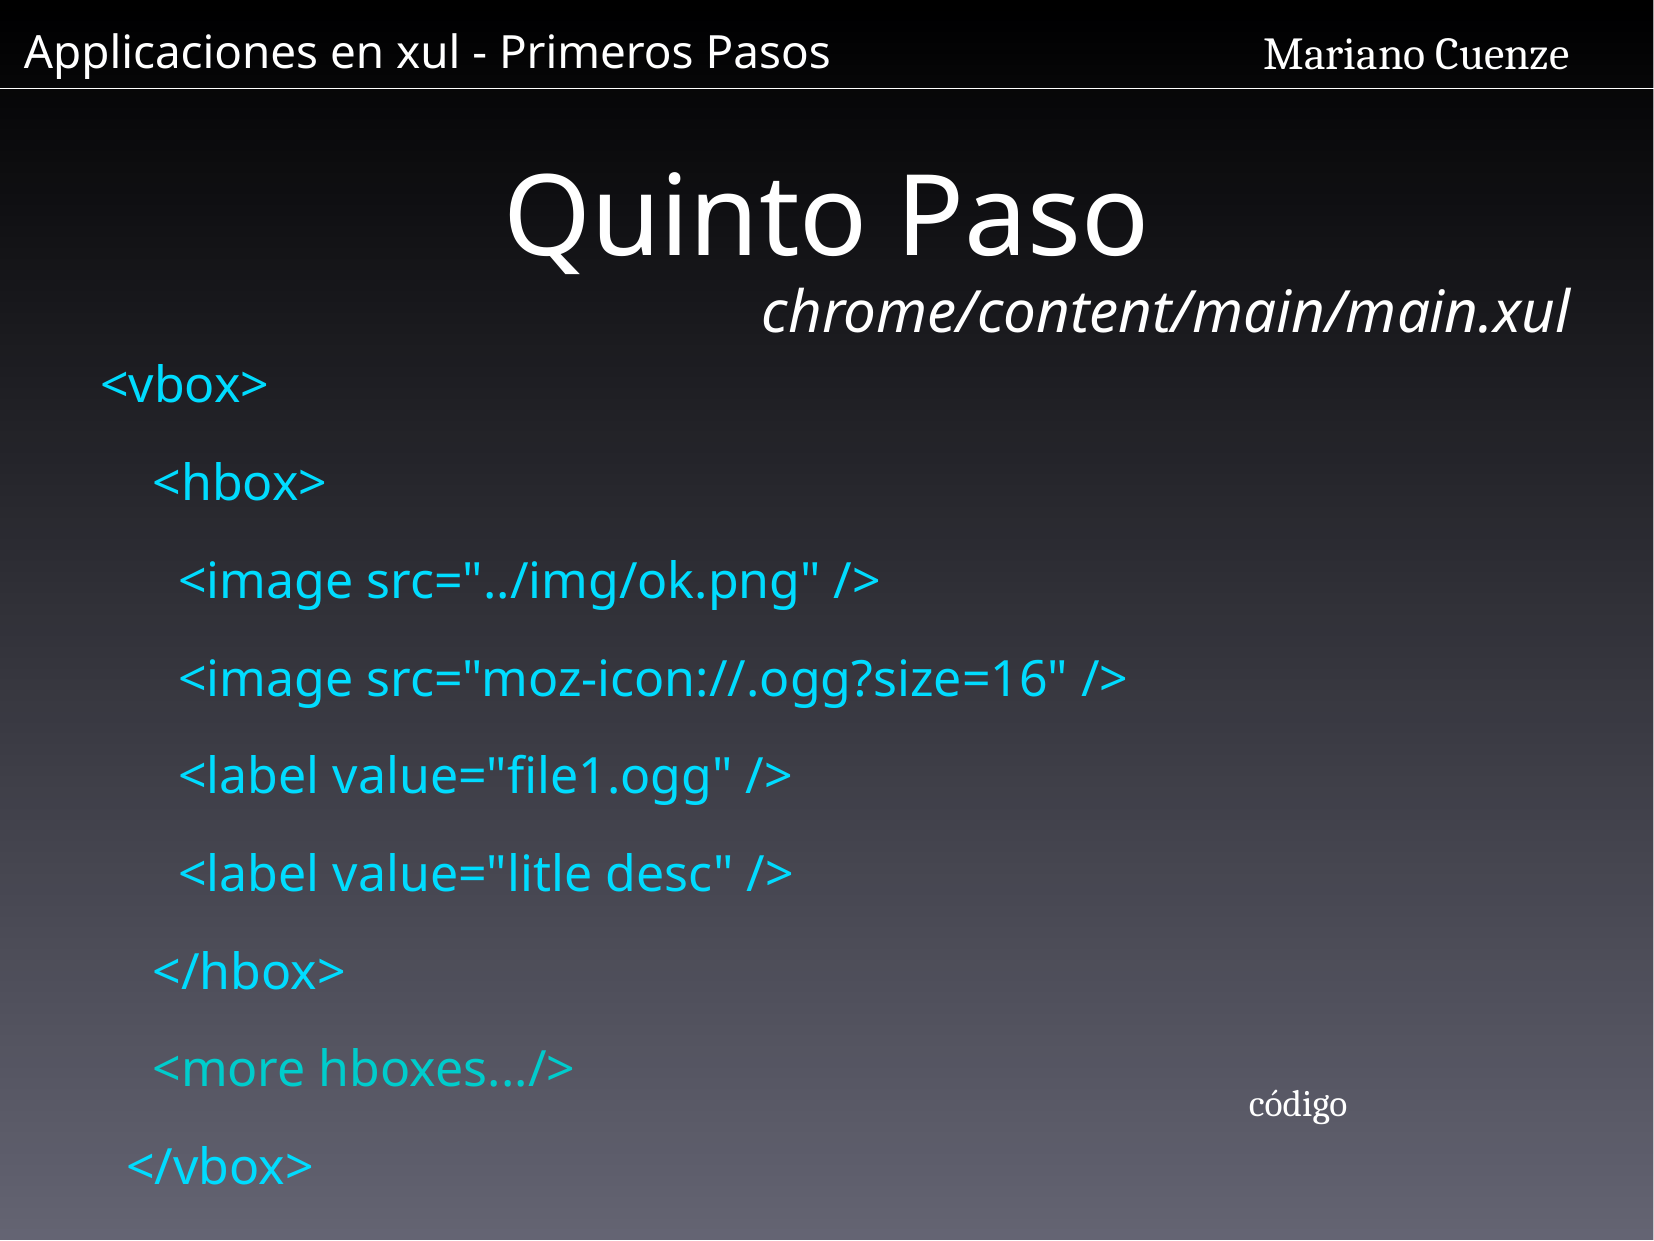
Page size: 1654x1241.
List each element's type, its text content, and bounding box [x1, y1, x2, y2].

list <vbox> <hbox> <image src="../img/ok.png" /> <image src="moz-icon://.ogg?size=16" /> <label value="file1.ogg" /> <label value="litle desc" /> </hbox> <more hboxes.../> </vbox> [82, 349, 1571, 1153]
title Quinto Paso [82, 108, 1571, 265]
text_box Applicaciones en xul - Primeros Pasos [9, 11, 899, 80]
text_box código [1234, 1074, 1654, 1134]
text_box Mariano Cuenze [1249, 20, 1648, 88]
title chrome/content/main/main.xul [82, 265, 1571, 349]
